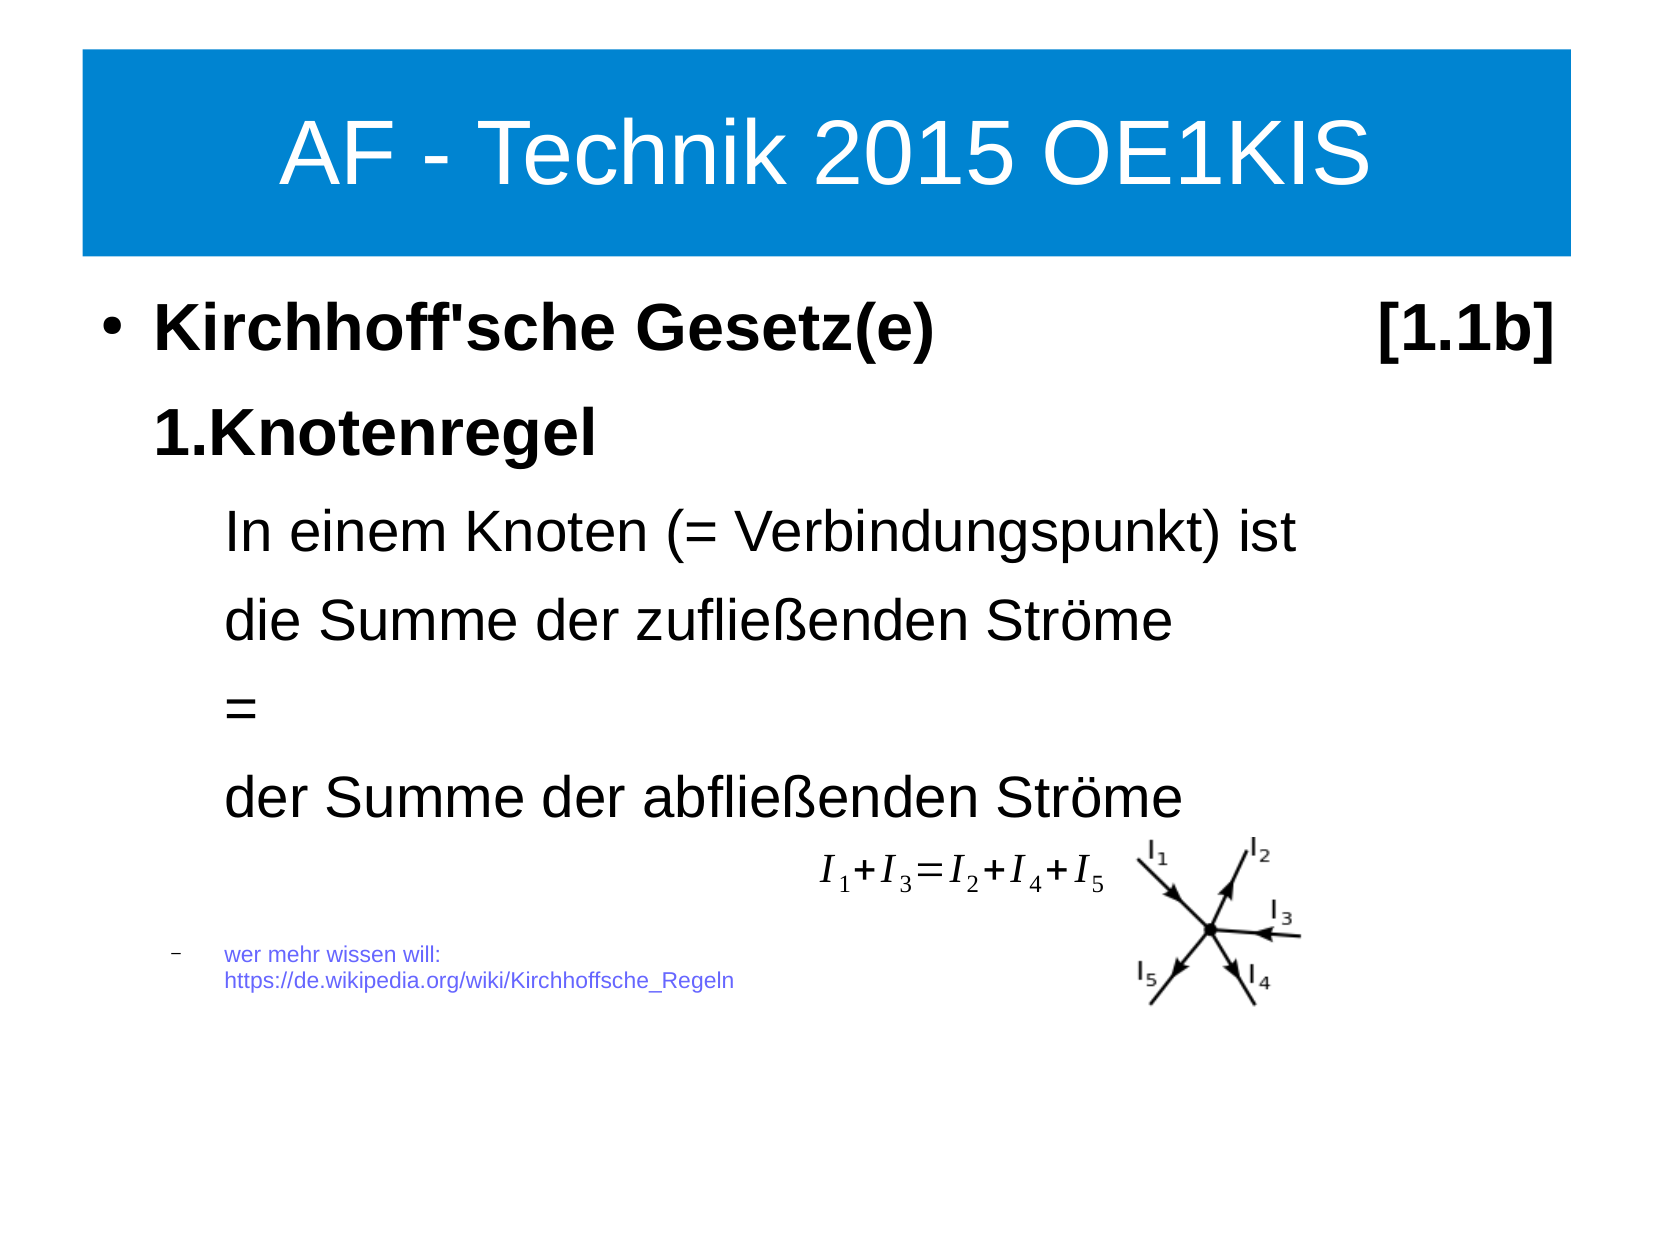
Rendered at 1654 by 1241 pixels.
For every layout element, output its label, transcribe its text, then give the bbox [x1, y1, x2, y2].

chart [812, 845, 1111, 898]
chart [520, 522, 552, 614]
picture [1133, 837, 1306, 1010]
list Kirchhoff'sche Gesetz(e) [1.1b] 1.Knotenregel In einem Knoten (= Verbindungspunkt) ist die Summe der zufließenden Ströme = der Summe der abfließenden Ströme wer mehr wissen will: https://de.wikipedia.org/wiki/Kirchhoffsche_Regeln [82, 290, 1571, 1010]
title AF - Technik 2015 OE1KIS [82, 49, 1571, 257]
